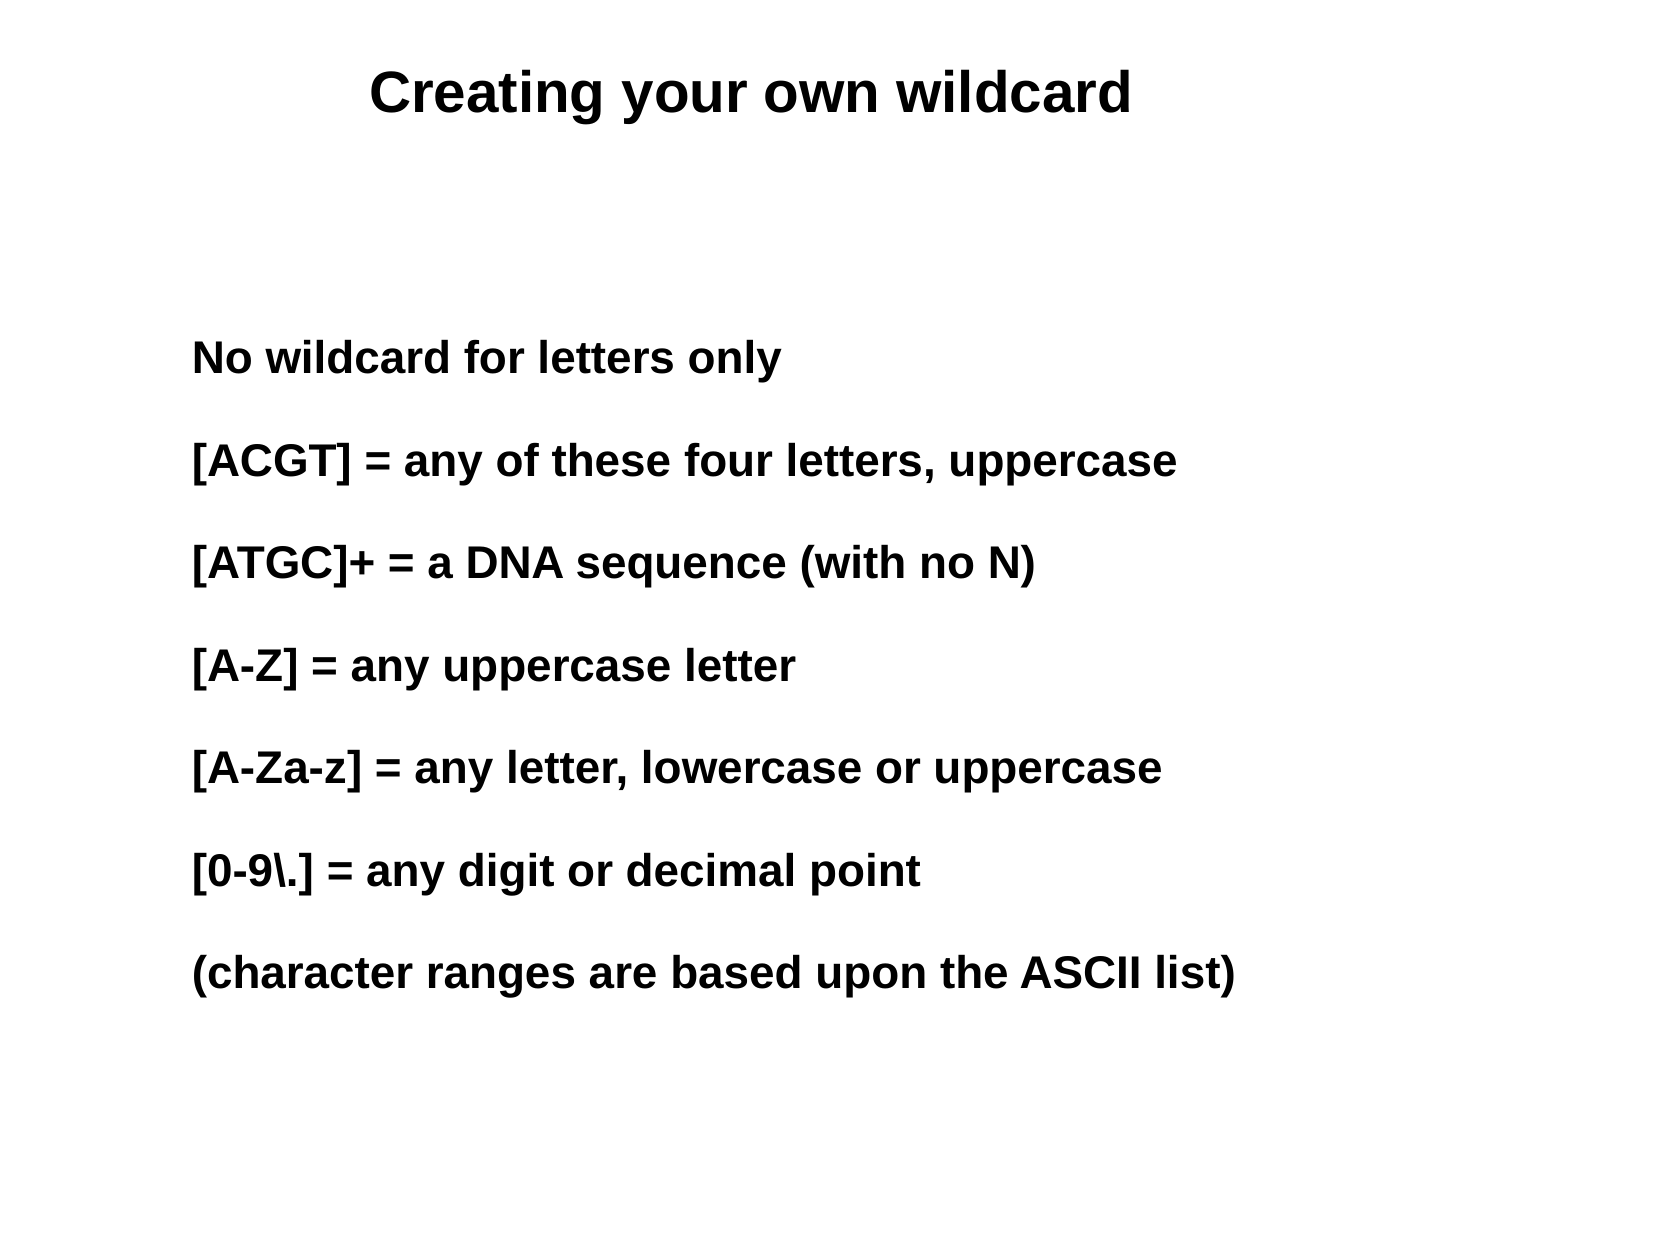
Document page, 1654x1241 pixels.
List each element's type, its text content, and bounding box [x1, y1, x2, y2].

text_box No wildcard for letters only [ACGT] = any of these four letters, uppercase [ATGC]+ = a DNA sequence (with no N) [A-Z] = any uppercase letter [A-Za-z] = any letter, lowercase or uppercase [0-9\.] = any digit or decimal point (character ranges are based upon the ASCII list) [177, 324, 1477, 1007]
text_box Creating your own wildcard [354, 51, 1300, 132]
